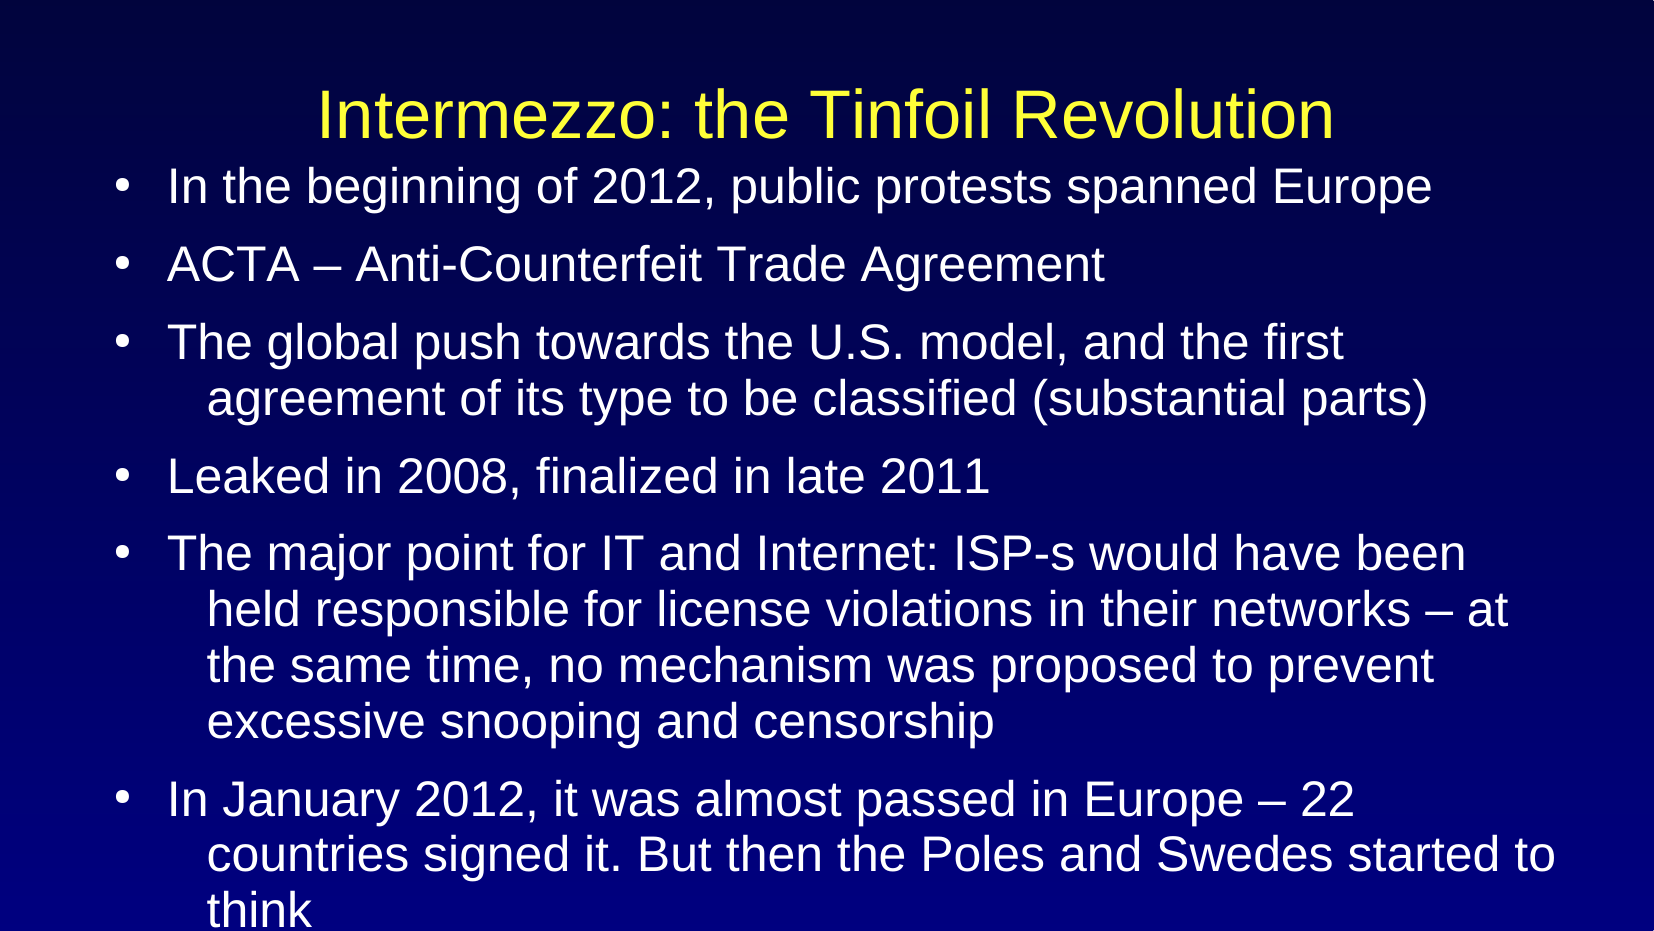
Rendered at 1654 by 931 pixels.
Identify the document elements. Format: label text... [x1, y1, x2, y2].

list In the beginning of 2012, public protests spanned Europe ACTA – Anti-Counterfeit Trade Agreement The global push towards the U.S. model, and the first agreement of its type to be classified (substantial parts) Leaked in 2008, finalized in late 2011 The major point for IT and Internet: ISP-s would have been held responsible for license violations in their networks – at the same time, no mechanism was proposed to prevent excessive snooping and censorship In January 2012, it was almost passed in Europe – 22 countries signed it. But then the Poles and Swedes started to think [82, 158, 1571, 931]
title Intermezzo: the Tinfoil Revolution [82, 37, 1571, 158]
